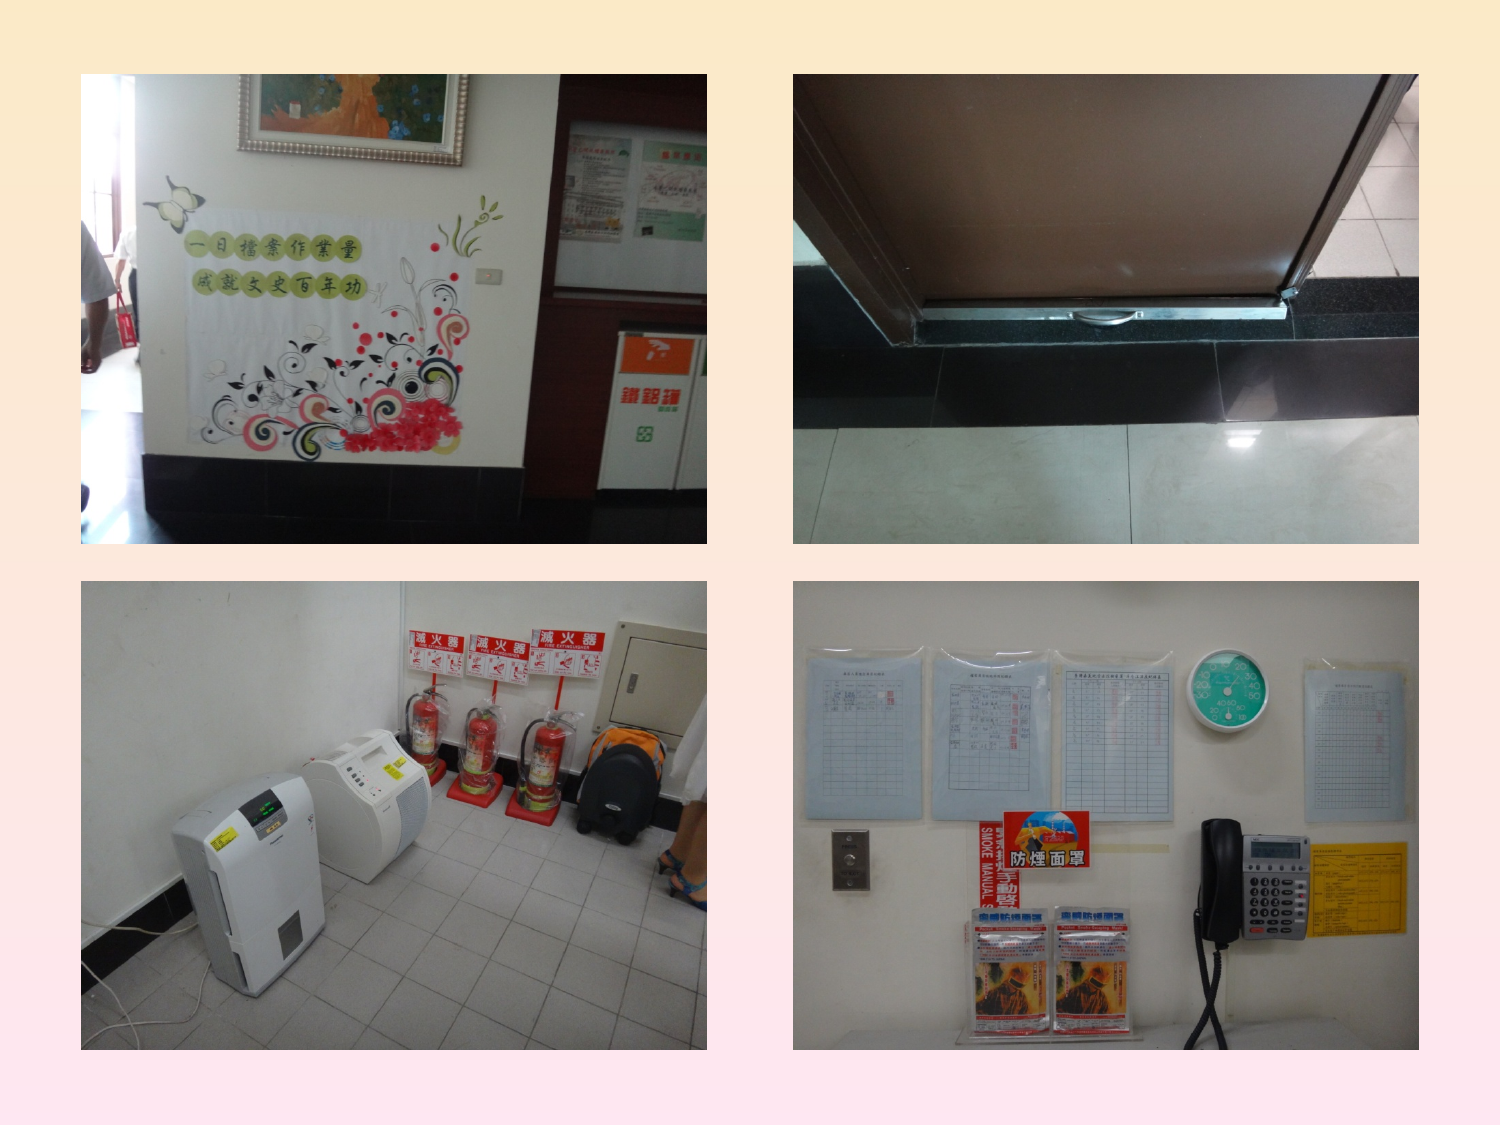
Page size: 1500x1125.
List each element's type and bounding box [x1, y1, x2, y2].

picture [793, 75, 1419, 544]
picture [793, 581, 1419, 1051]
picture [81, 75, 707, 544]
picture [81, 581, 707, 1051]
